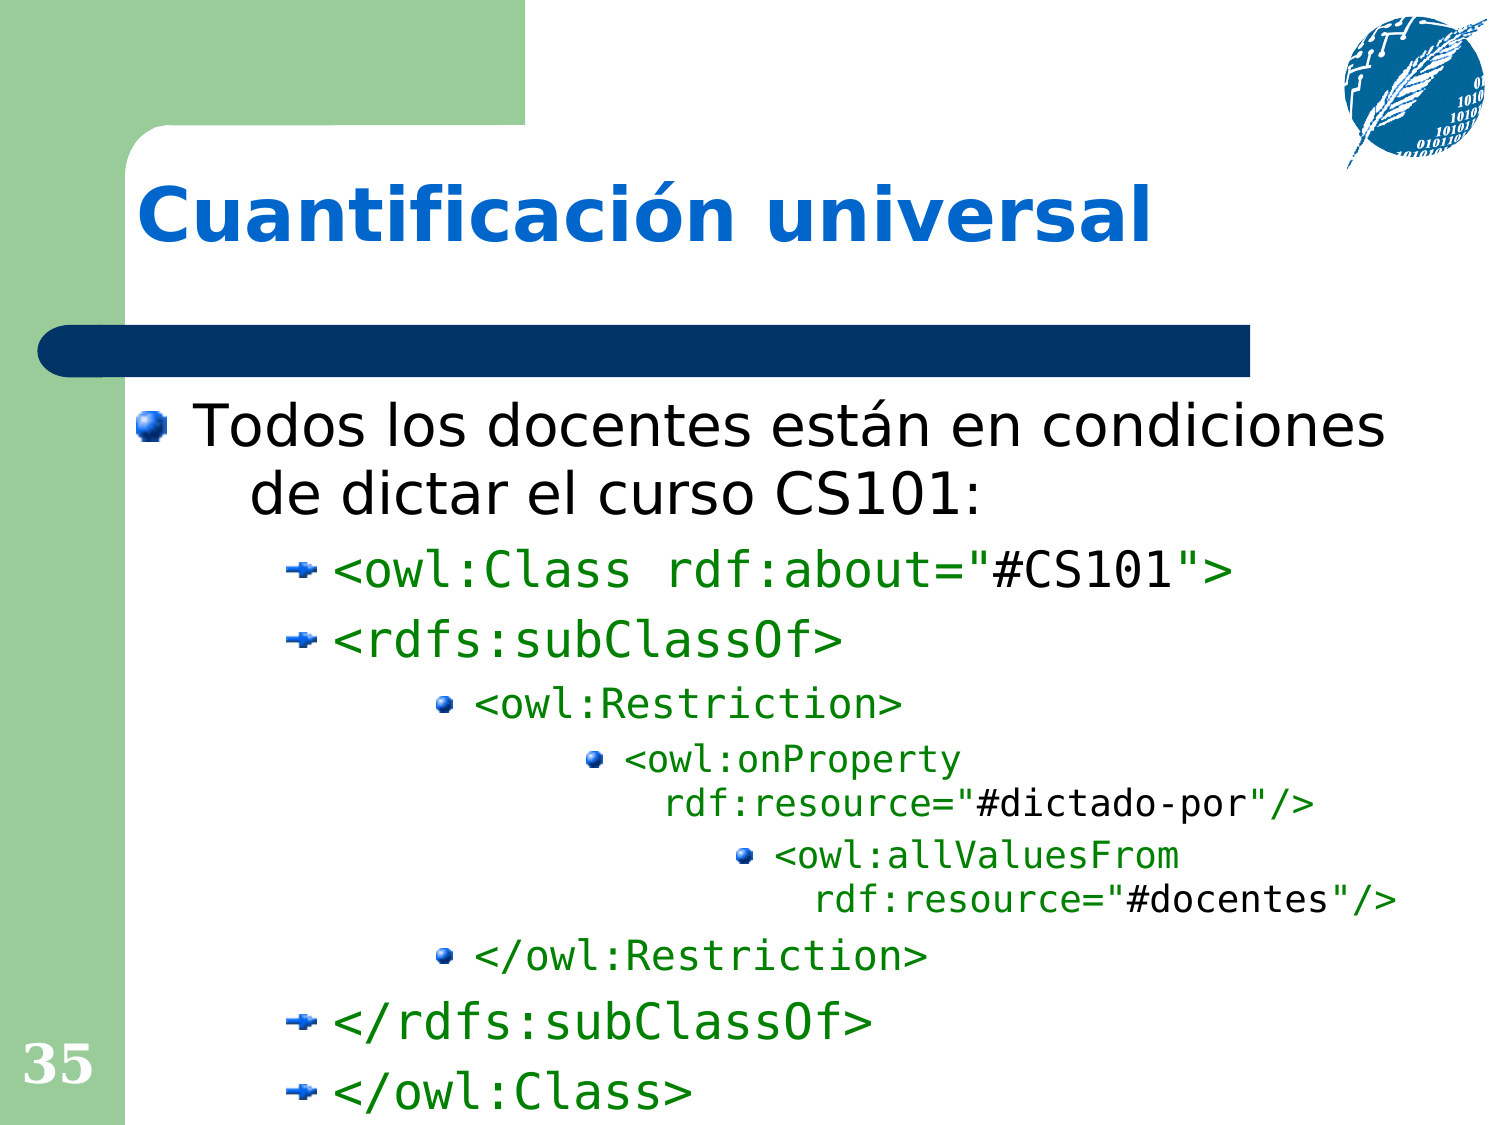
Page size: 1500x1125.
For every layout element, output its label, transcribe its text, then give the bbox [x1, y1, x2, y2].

picture [1436, 127, 1450, 136]
picture [1416, 140, 1425, 149]
picture [1433, 139, 1440, 147]
title Cuantificación universal [136, 135, 1413, 302]
picture [1341, 15, 1487, 172]
picture [1427, 138, 1431, 148]
list Todos los docentes están en condiciones de dictar el curso CS101: <owl:Class rdf:about="#CS101"> <rdfs:subClassOf> <owl:Restriction> <owl:onProperty rdf:resource="#dictado-por"/> <owl:allValuesFrom rdf:resource="#docentes"/> </owl:Restriction> </rdfs:subClassOf> </owl:Class> [136, 392, 1399, 1116]
